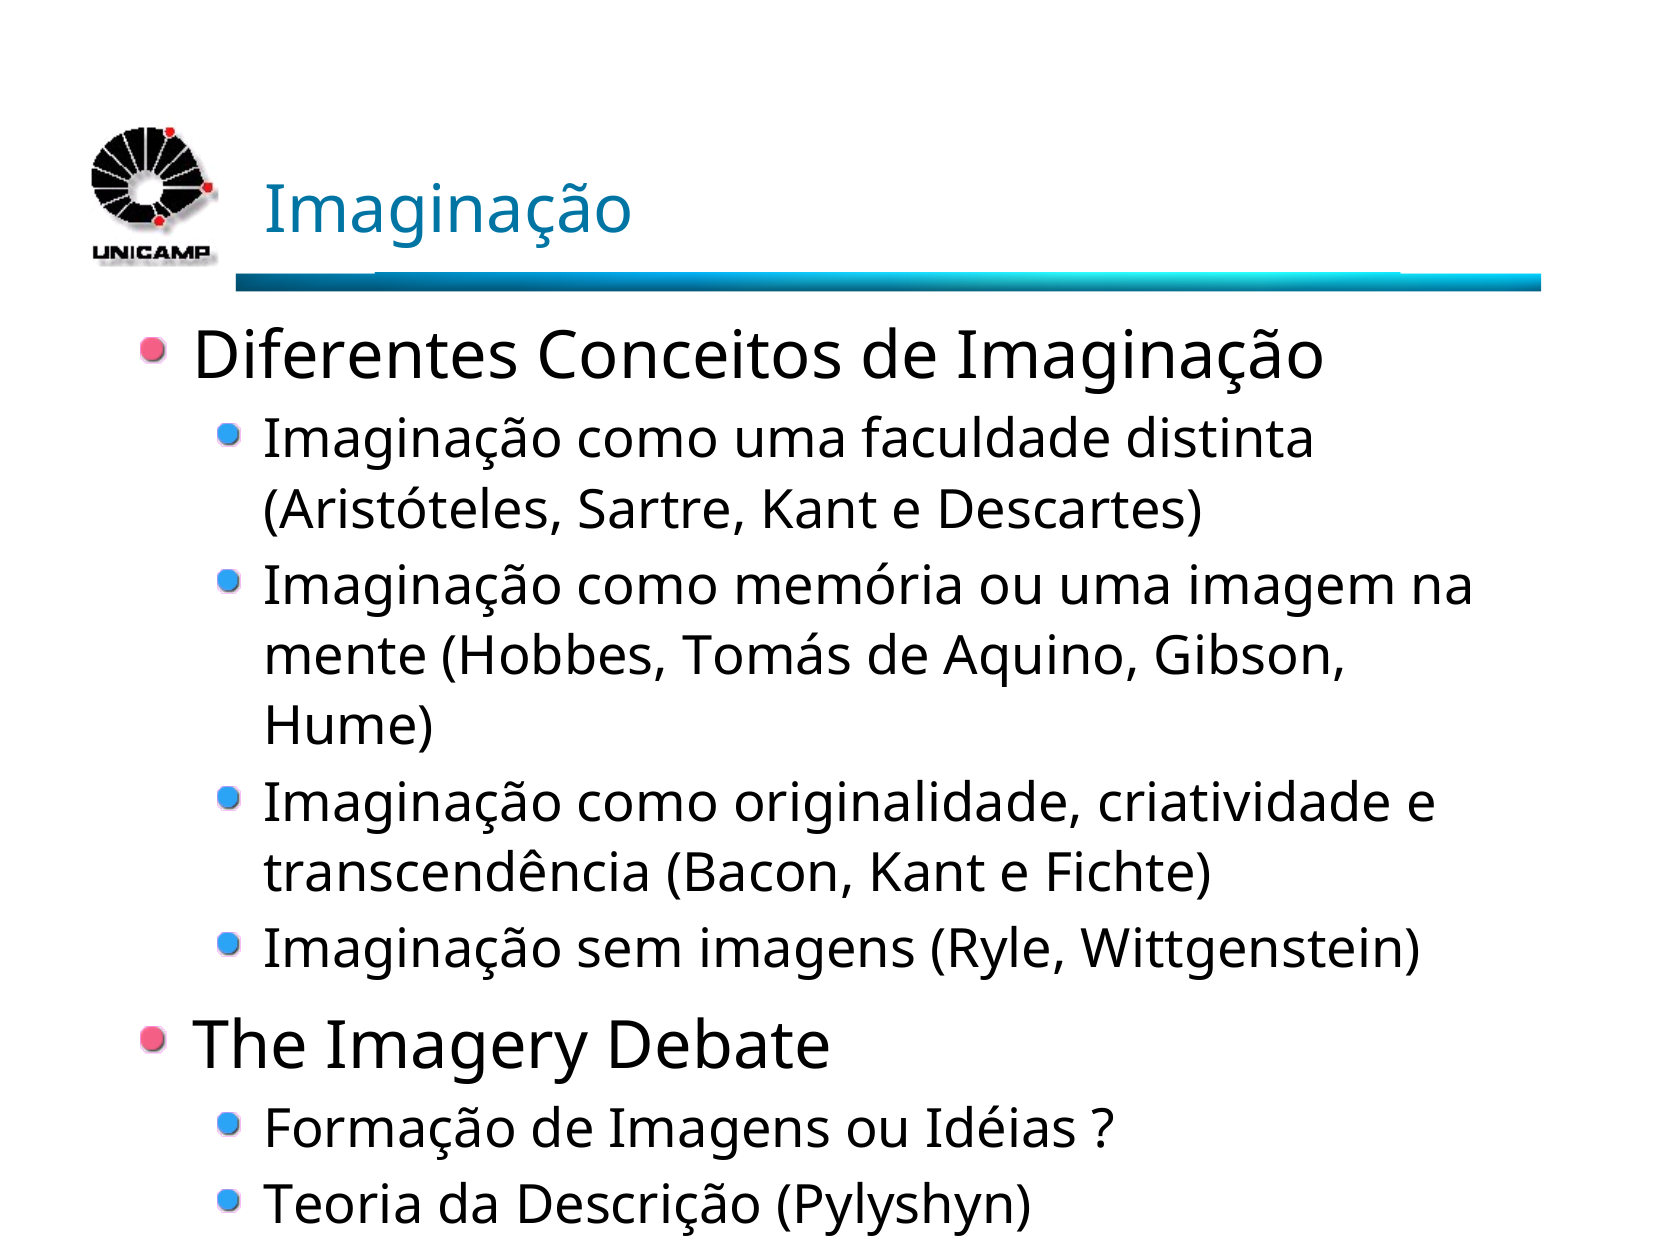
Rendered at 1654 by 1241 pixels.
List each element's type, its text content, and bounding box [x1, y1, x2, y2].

title Imaginação [264, 57, 1534, 250]
picture [216, 1188, 242, 1214]
picture [125, 272, 1654, 295]
list Diferentes Conceitos de Imaginação Imaginação como uma faculdade distinta (Aristóteles, Sartre, Kant e Descartes) Imaginação como memória ou uma imagem na mente (Hobbes, Tomás de Aquino, Gibson, Hume) Imaginação como originalidade, criatividade e transcendência (Bacon, Kant e Fichte) Imaginação sem imagens (Ryle, Wittgenstein) The Imagery Debate Formação de Imagens ou Idéias ? Teoria da Descrição (Pylyshyn) Teoria da Imagem Pictórica (Kosslyn) [121, 309, 1534, 1167]
